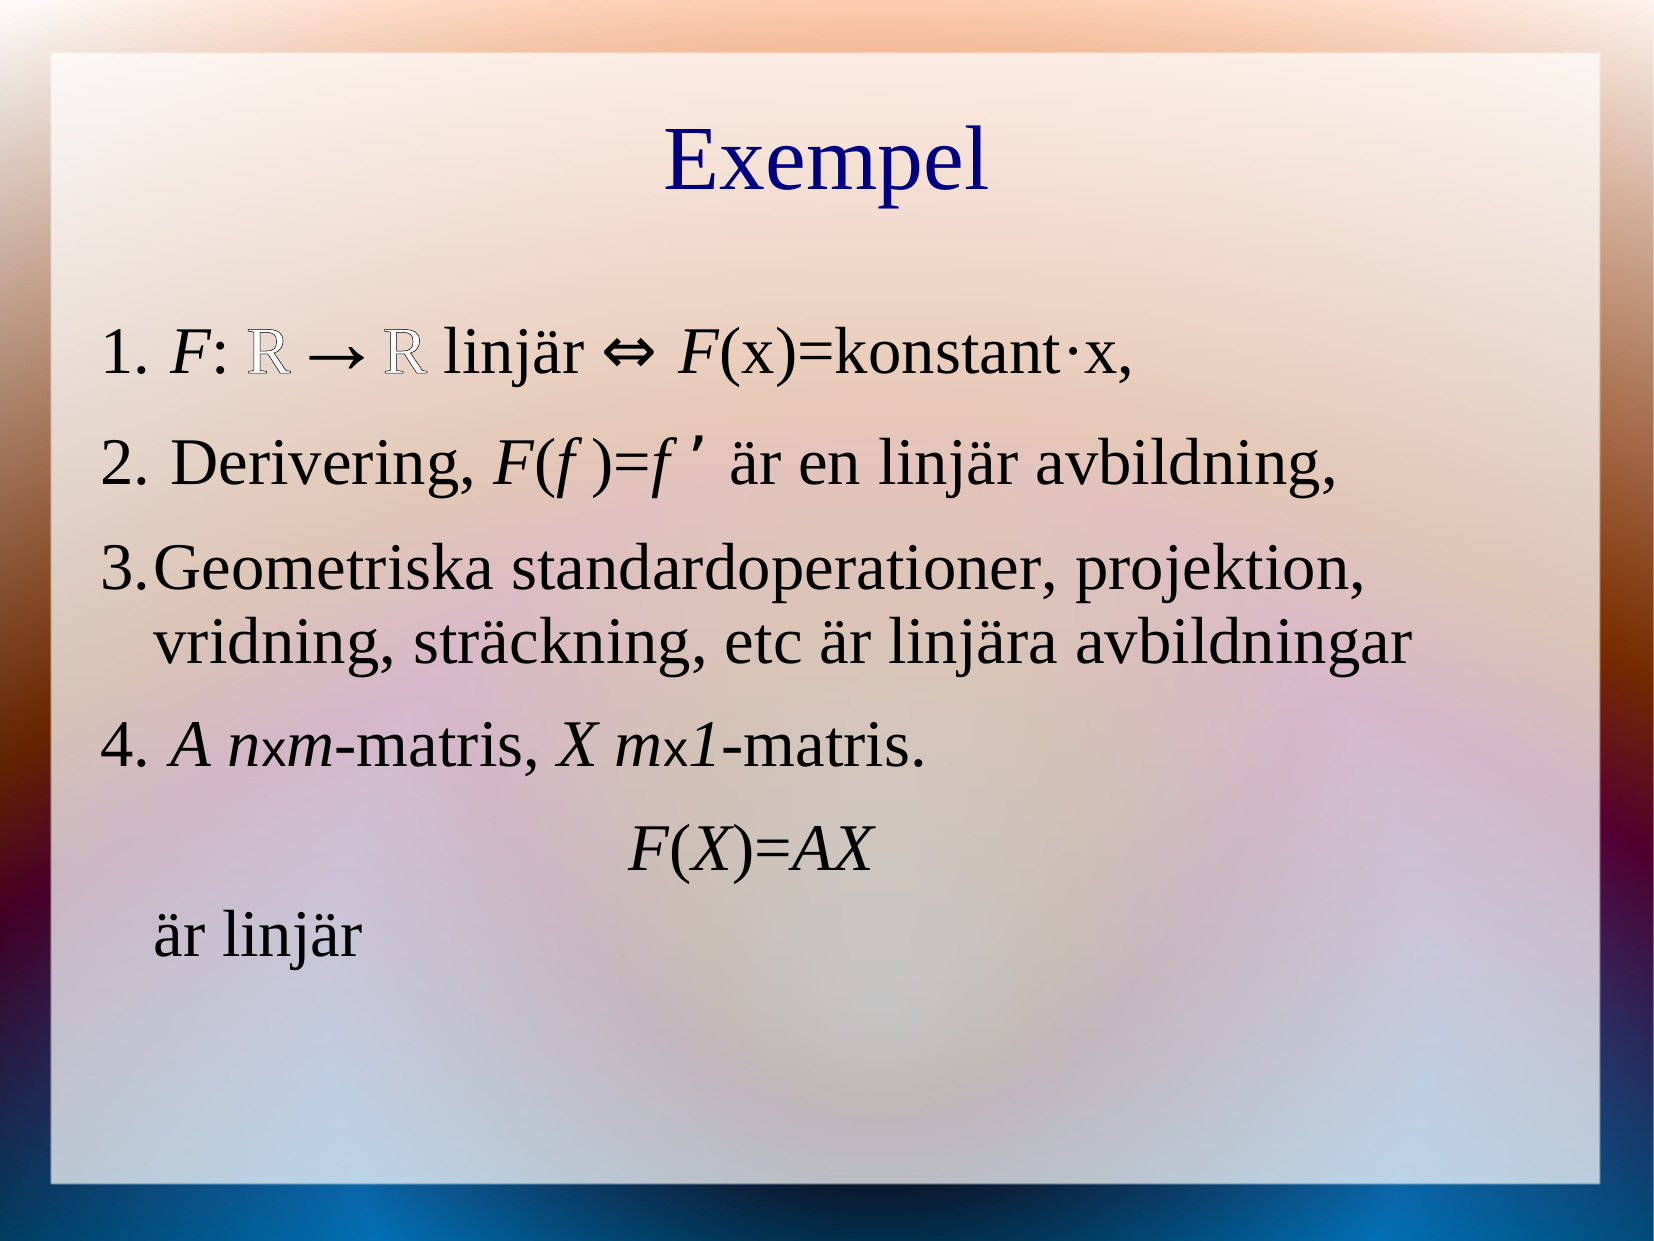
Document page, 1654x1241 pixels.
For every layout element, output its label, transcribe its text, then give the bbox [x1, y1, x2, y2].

list F: R→R linjär ⇔ F(x)=konstant·x, Derivering, F(f )=f ’ är en linjär avbildning, Geometriska standardoperationer, projektion, vridning, sträckning, etc är linjära avbildningar A nxm-matris, X mx1-matris. F(X)=AX är linjär [82, 290, 1571, 1094]
title Exempel [82, 55, 1571, 263]
picture [0, 0, 1654, 1241]
